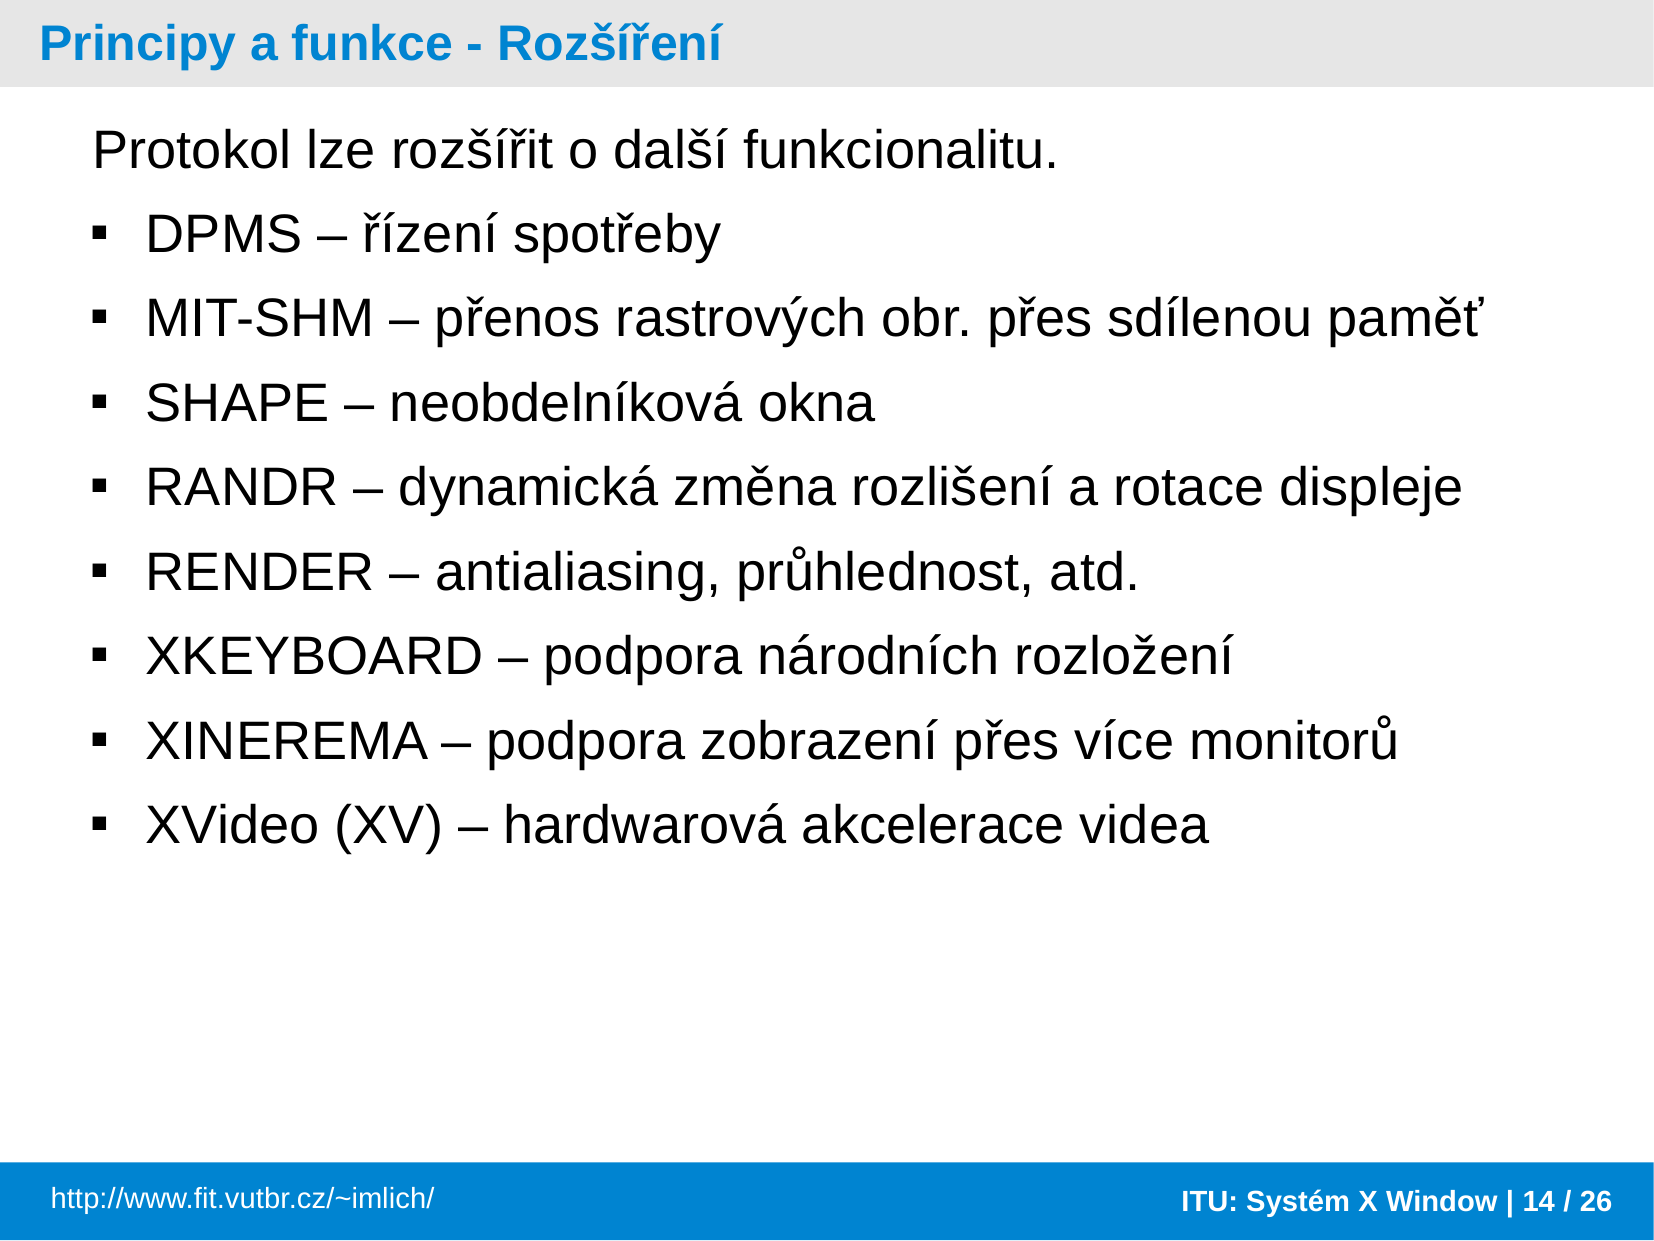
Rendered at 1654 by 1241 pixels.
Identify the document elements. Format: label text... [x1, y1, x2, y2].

title Principy a funkce - Rozšíření [39, 11, 1615, 76]
list Protokol lze rozšířit o další funkcionalitu. DPMS – řízení spotřeby MIT-SHM – přenos rastrových obr. přes sdílenou paměť SHAPE – neobdelníková okna RANDR – dynamická změna rozlišení a rotace displeje RENDER – antialiasing, průhlednost, atd. XKEYBOARD – podpora národních rozložení XINEREMA – podpora zobrazení přes více monitorů XVideo (XV) – hardwarová akcelerace videa [75, 119, 1564, 1111]
